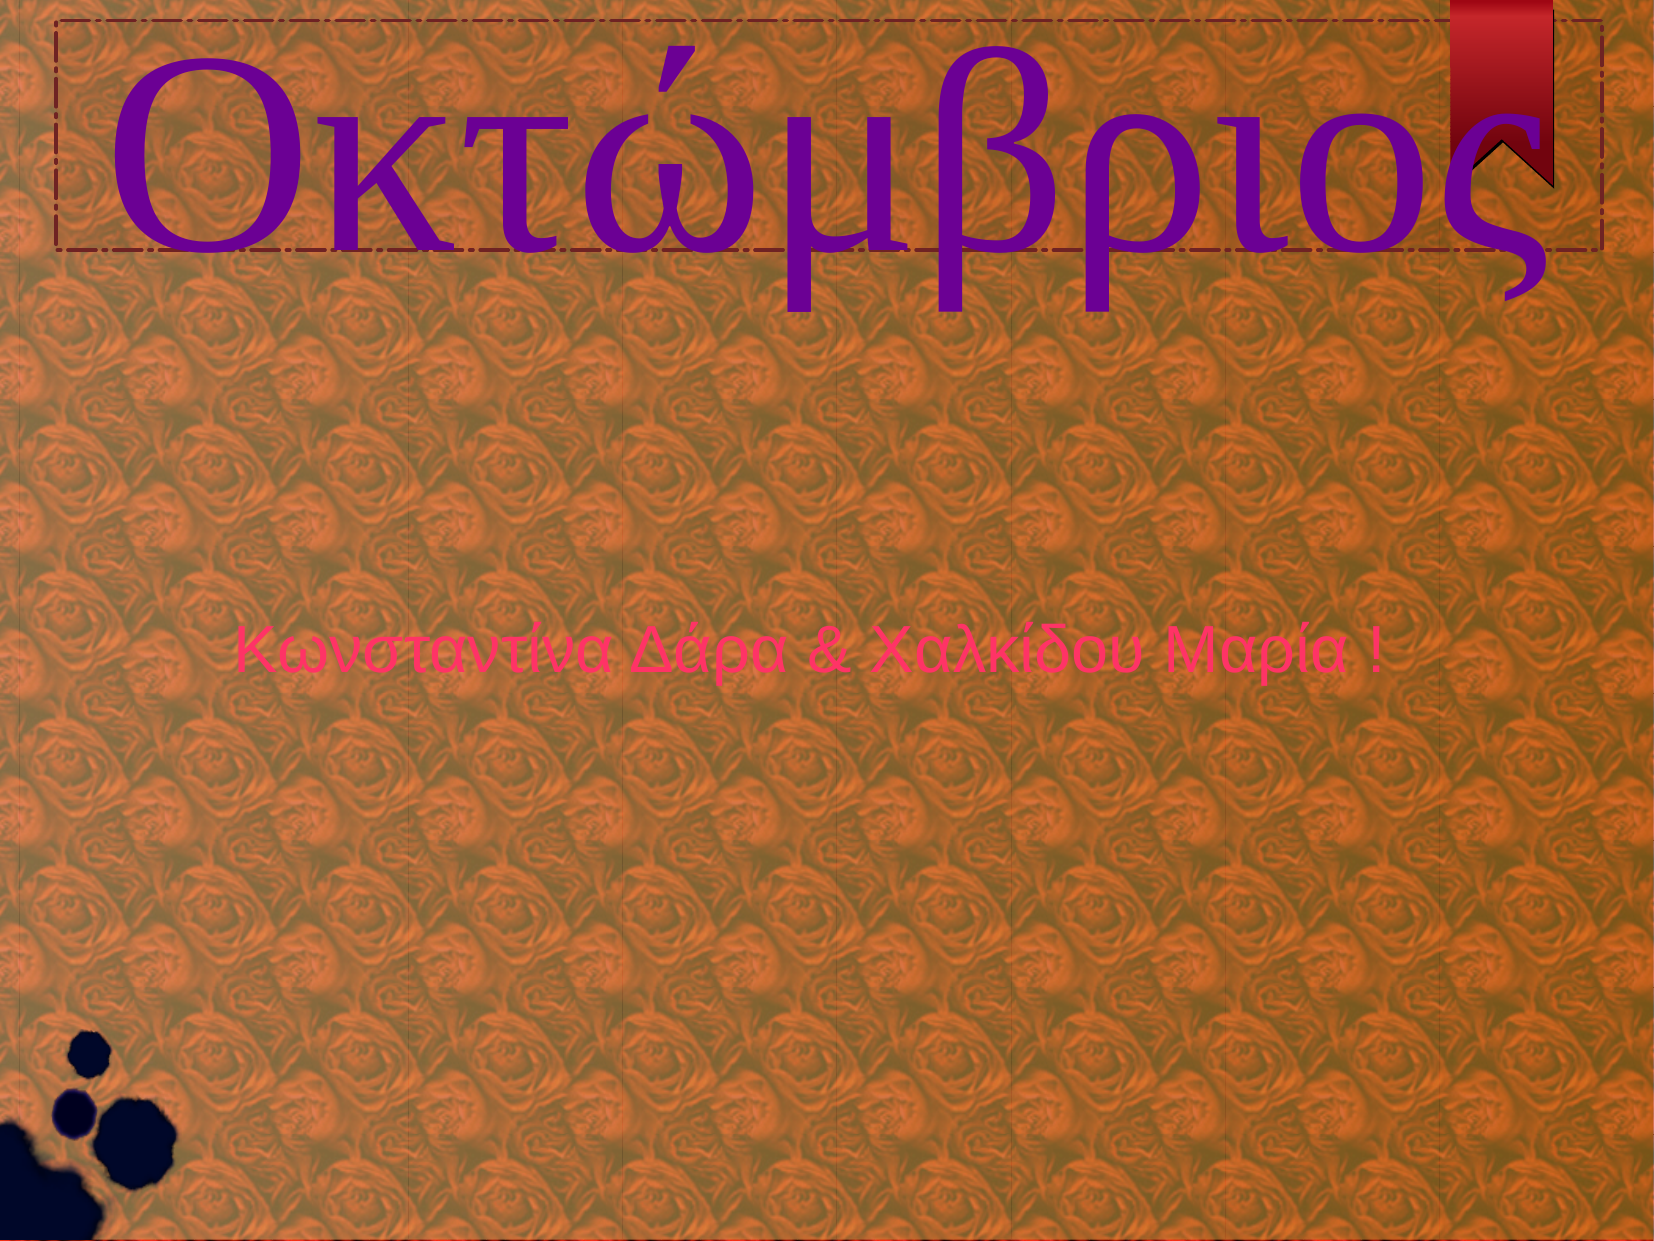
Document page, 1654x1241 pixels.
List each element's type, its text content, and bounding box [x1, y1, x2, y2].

subtitle Κωνσταντίνα Δάρα & Χαλκίδου Μαρία ! [82, 290, 1538, 1010]
title Οκτώμβριος [82, 0, 1571, 314]
